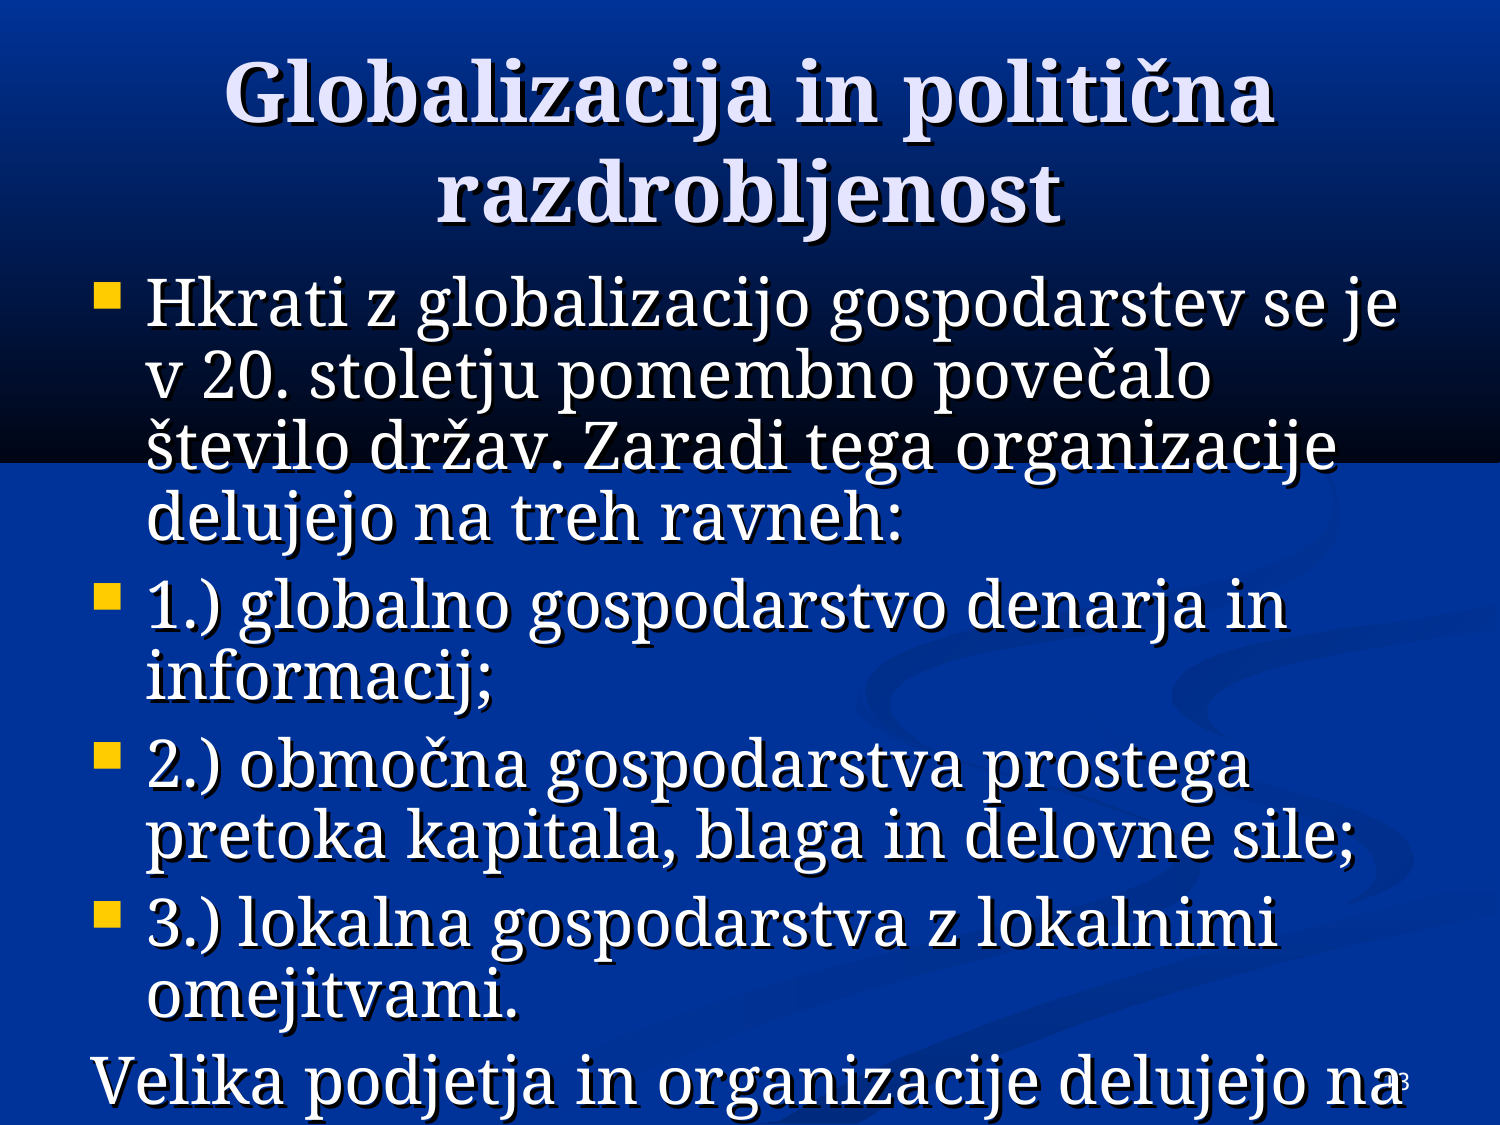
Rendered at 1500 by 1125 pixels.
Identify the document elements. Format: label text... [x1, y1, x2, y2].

title Globalizacija in politična razdrobljenost [75, 31, 1426, 247]
list Hkrati z globalizacijo gospodarstev se je v 20. stoletju pomembno povečalo število držav. Zaradi tega organizacije delujejo na treh ravneh: 1.) globalno gospodarstvo denarja in informacij; 2.) območna gospodarstva prostega pretoka kapitala, blaga in delovne sile; 3.) lokalna gospodarstva z lokalnimi omejitvami. Velika podjetja in organizacije delujejo na vseh treh ravneh. [75, 262, 1426, 1125]
